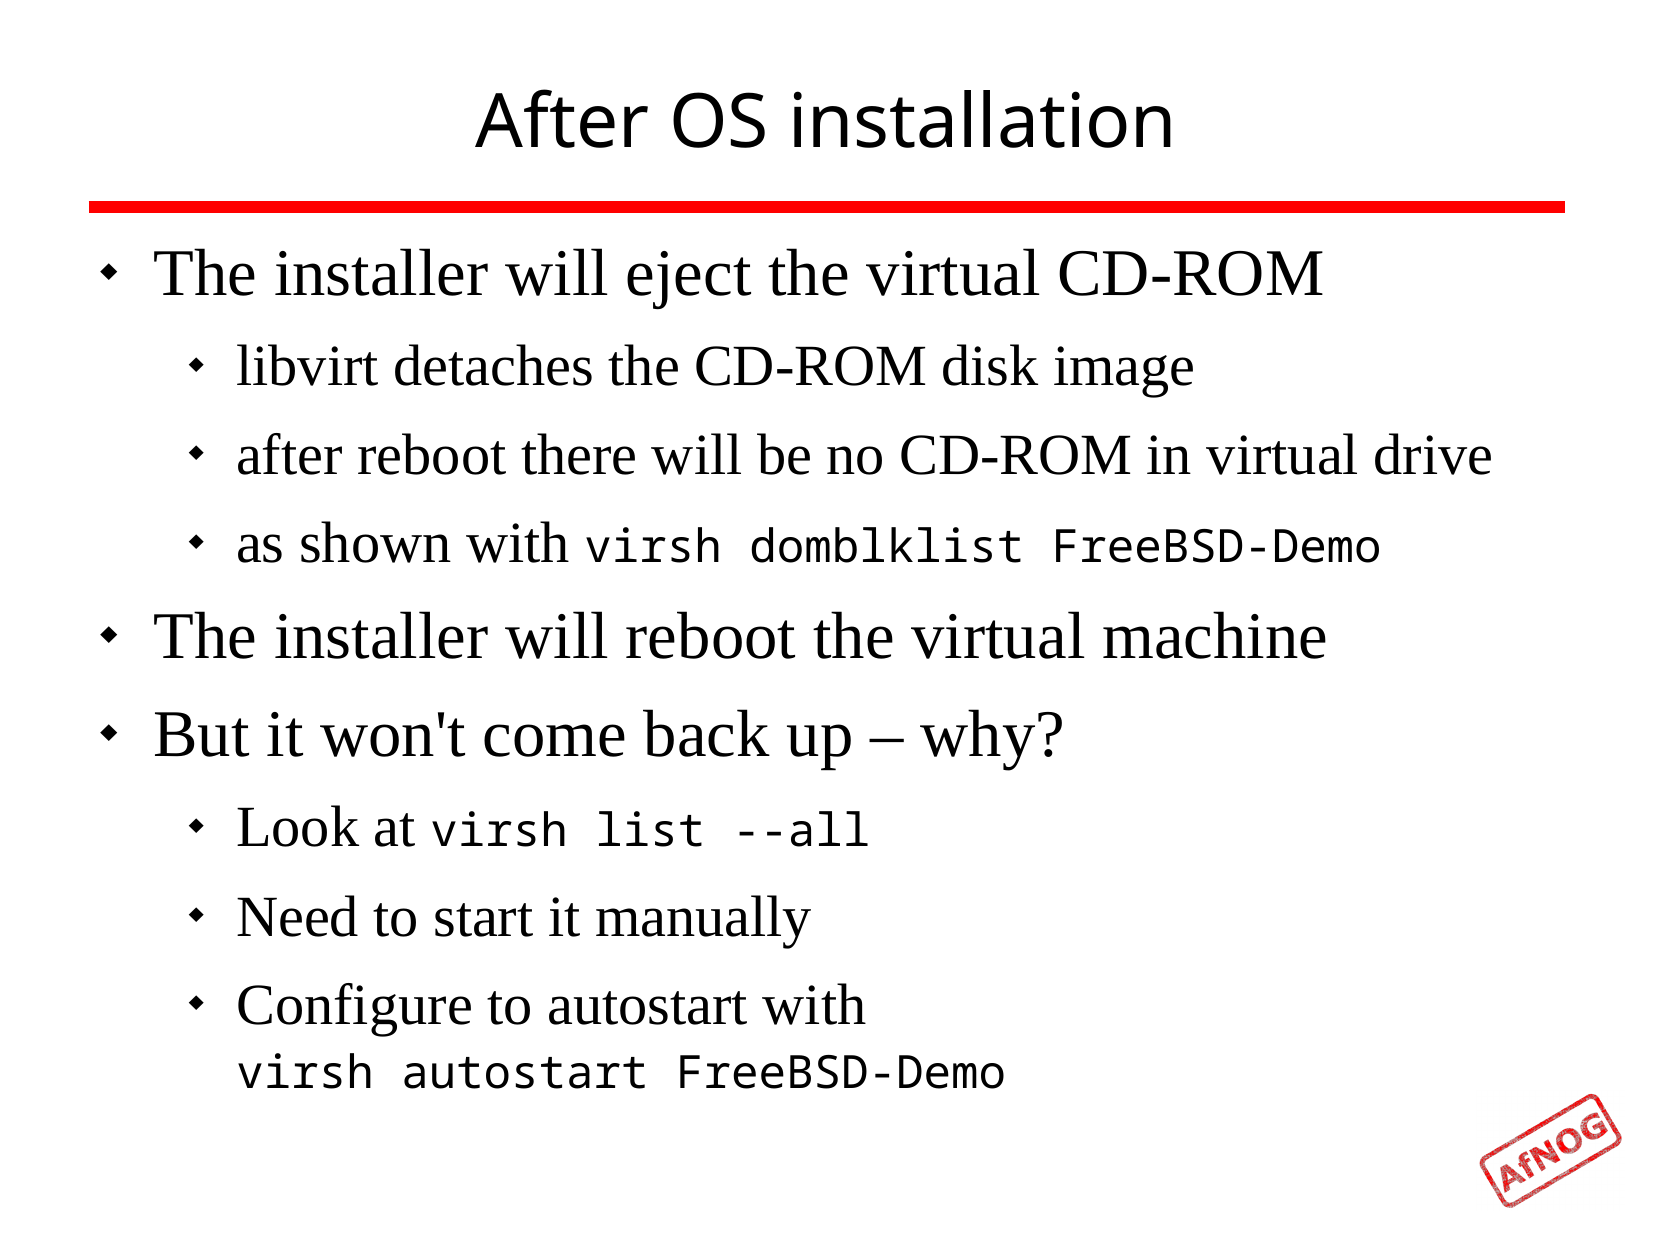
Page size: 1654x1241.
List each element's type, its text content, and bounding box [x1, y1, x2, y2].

title After OS installation [82, 74, 1571, 162]
picture [1476, 1090, 1625, 1211]
list The installer will eject the virtual CD-ROM libvirt detaches the CD-ROM disk image after reboot there will be no CD-ROM in virtual drive as shown with virsh domblklist FreeBSD-Demo The installer will reboot the virtual machine But it won't come back up – why? Look at virsh list --all Need to start it manually Configure to autostart with virsh autostart FreeBSD-Demo [82, 236, 1571, 1152]
